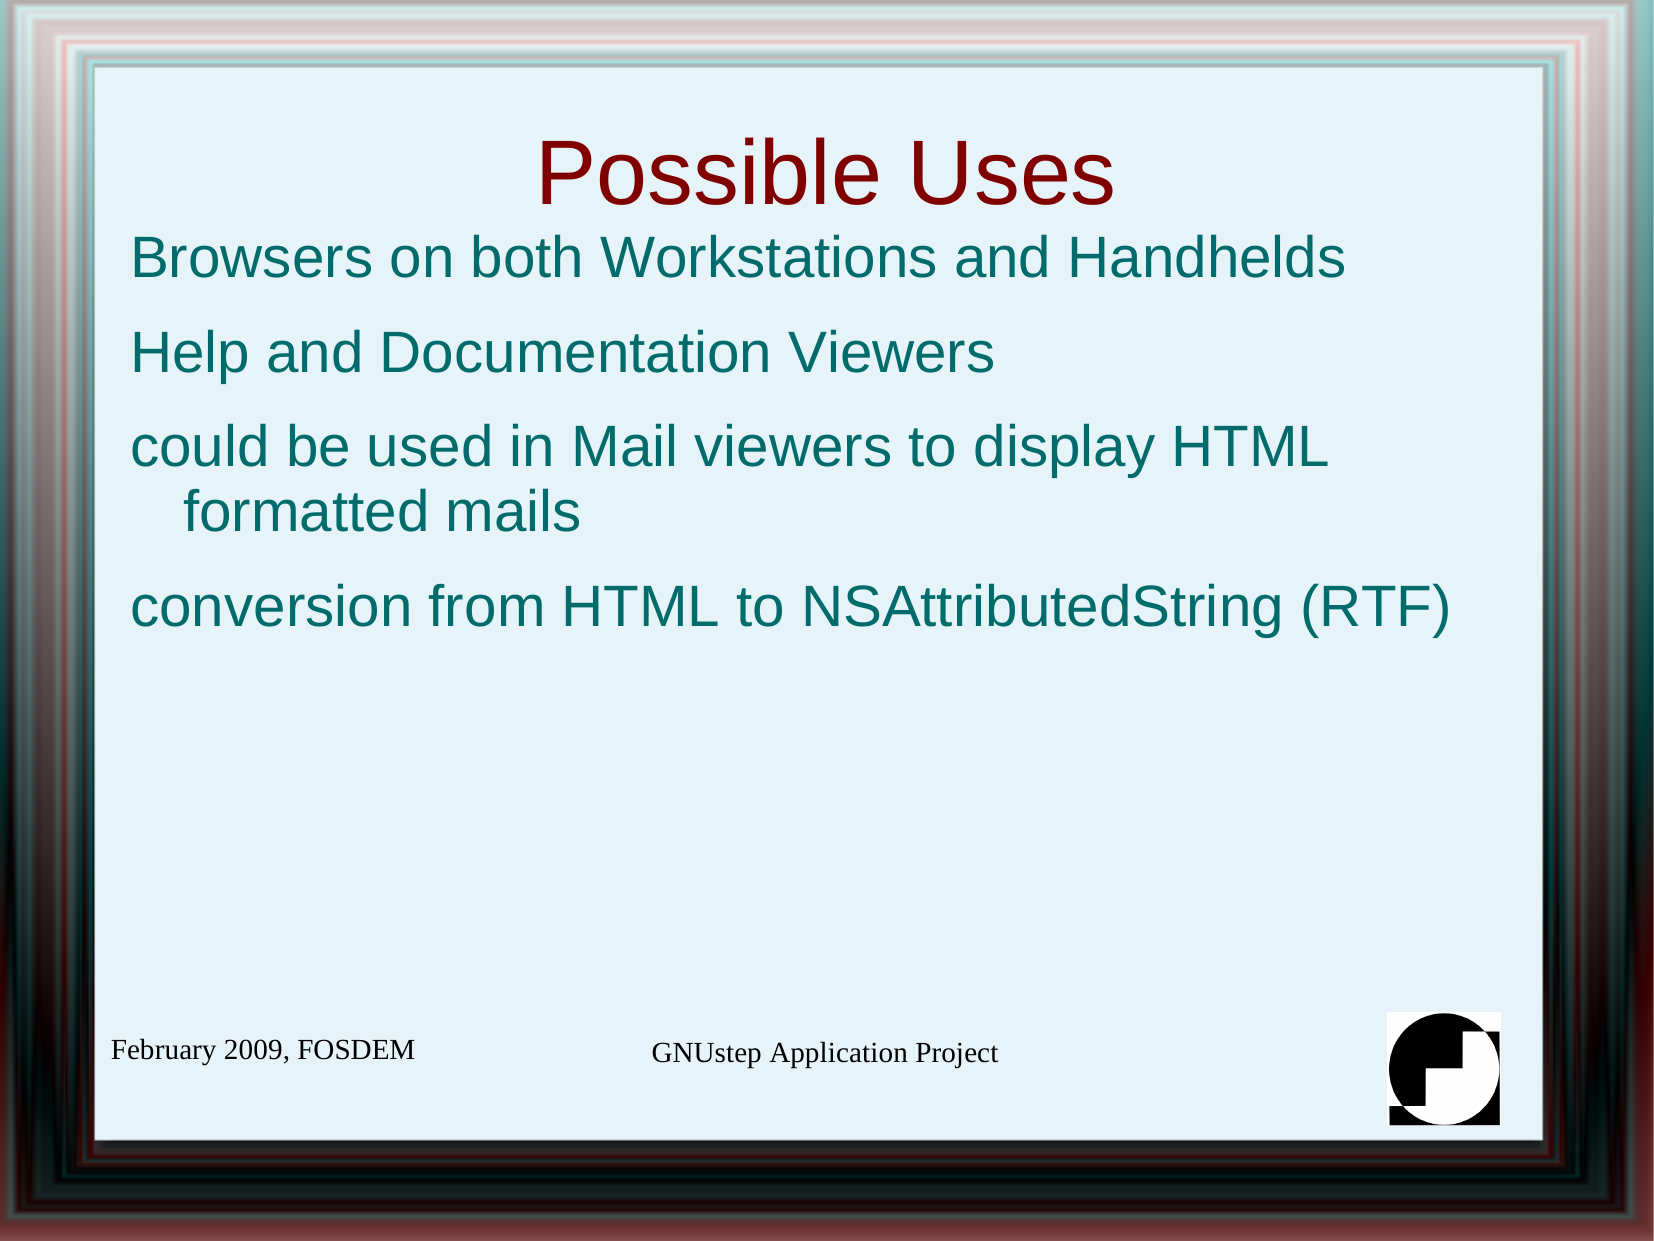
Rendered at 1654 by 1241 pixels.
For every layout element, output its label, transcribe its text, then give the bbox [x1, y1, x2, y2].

list Browsers on both Workstations and Handhelds Help and Documentation Viewers could be used in Mail viewers to display HTML formatted mails conversion from HTML to NSAttributedString (RTF) [112, 225, 1501, 1029]
picture [0, 0, 1654, 1241]
title Possible Uses [118, 95, 1536, 250]
